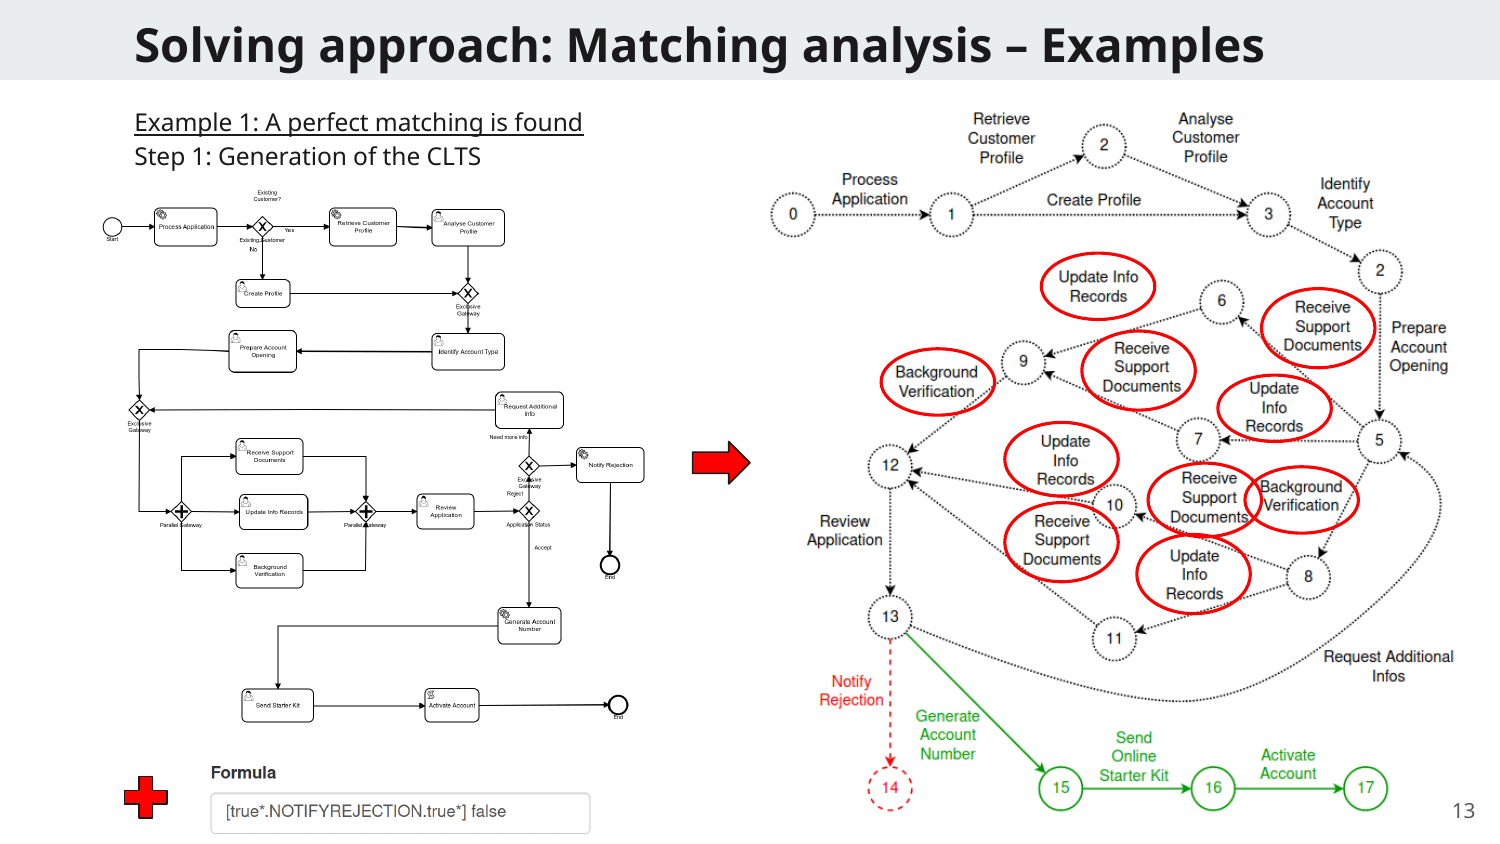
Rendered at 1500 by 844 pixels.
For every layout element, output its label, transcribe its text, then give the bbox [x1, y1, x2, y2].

slide_number <numéro> [1400, 779, 1491, 844]
text_box [692, 441, 751, 485]
text_box [124, 776, 167, 818]
title Solving approach: Matching analysis – Examples [119, 0, 1381, 88]
list Example 1: A perfect matching is found Step 1: Generation of the CLTS [119, 88, 633, 186]
picture [100, 186, 647, 725]
picture [203, 753, 598, 842]
picture [766, 106, 1462, 820]
